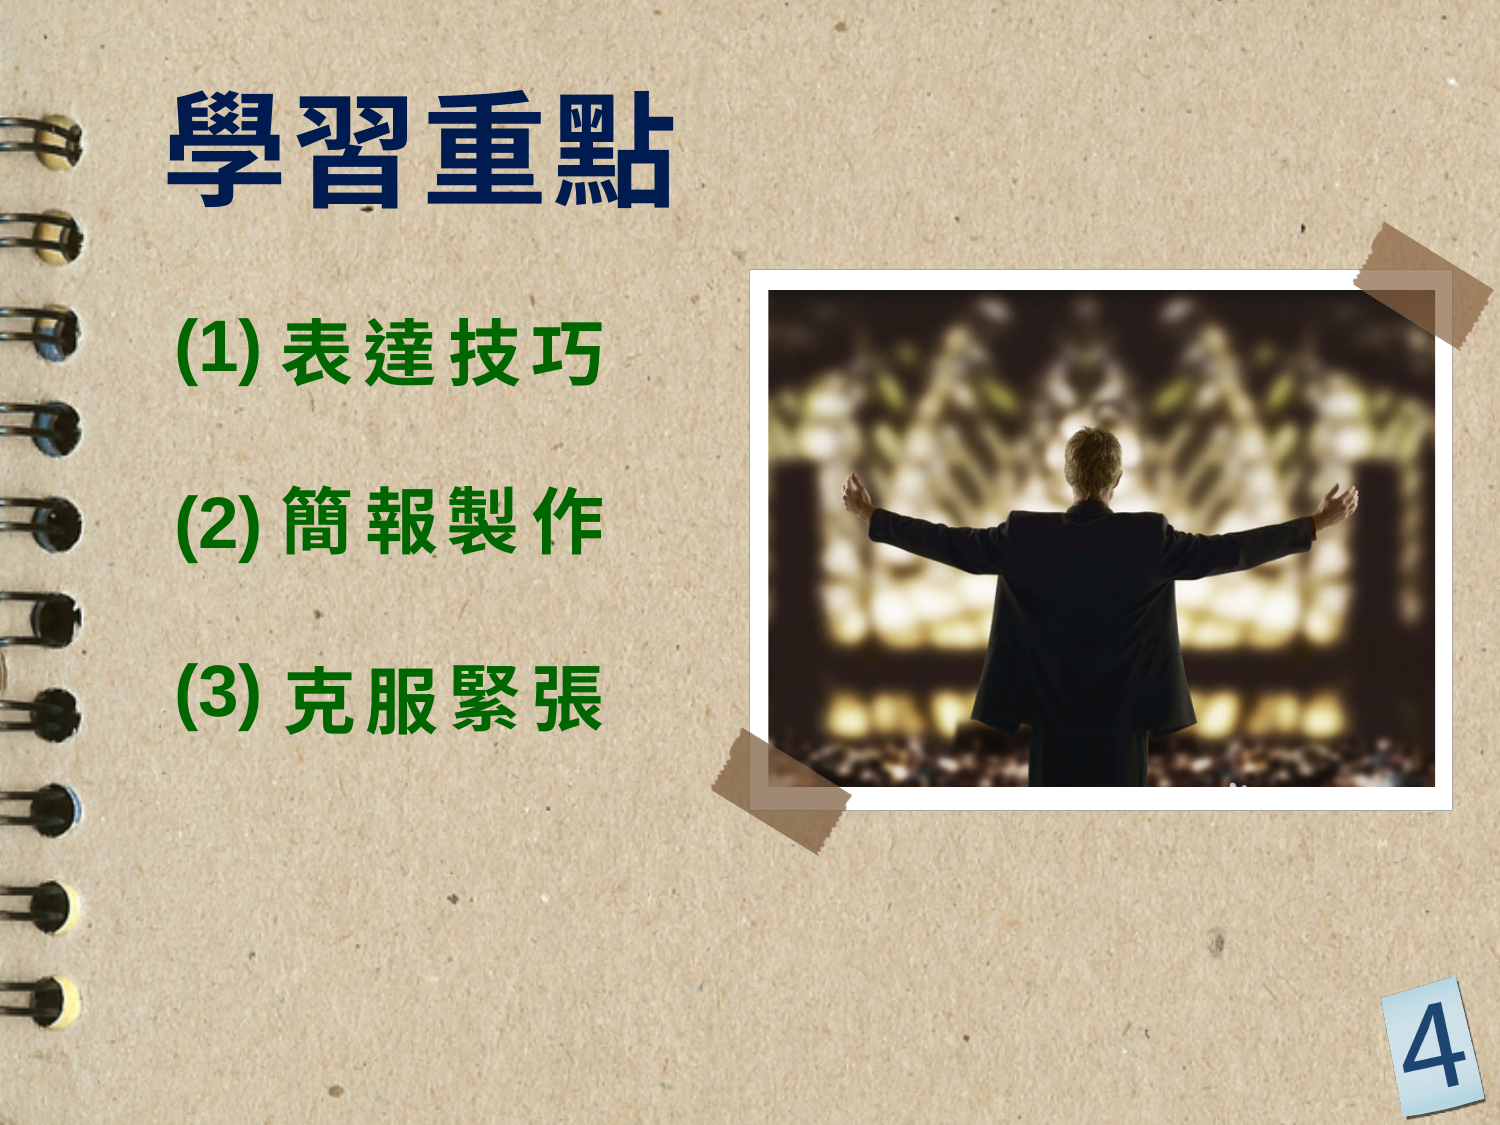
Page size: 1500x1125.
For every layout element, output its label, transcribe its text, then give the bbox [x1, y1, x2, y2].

text_box 點 [537, 65, 694, 232]
text_box 緊 [433, 645, 516, 749]
text_box (1) [159, 290, 280, 395]
text_box (2) [159, 468, 265, 572]
text_box 簡 [265, 468, 350, 572]
text_box 作 [516, 468, 621, 572]
text_box [749, 269, 1360, 742]
text_box 表 [265, 299, 348, 404]
text_box 巧 [516, 299, 621, 404]
text_box 張 [516, 645, 621, 749]
text_box 製 [431, 468, 516, 572]
text_box (3) [159, 636, 280, 740]
text_box 技 [433, 299, 516, 404]
text_box 達 [348, 299, 433, 404]
picture [0, 0, 1500, 1125]
text_box 學 [147, 63, 305, 231]
text_box 習 [277, 65, 434, 232]
text_box 服 [350, 648, 455, 752]
text_box [841, 337, 1452, 811]
text_box 克 [268, 648, 350, 752]
text_box 報 [350, 468, 431, 572]
text_box 重 [407, 63, 564, 231]
